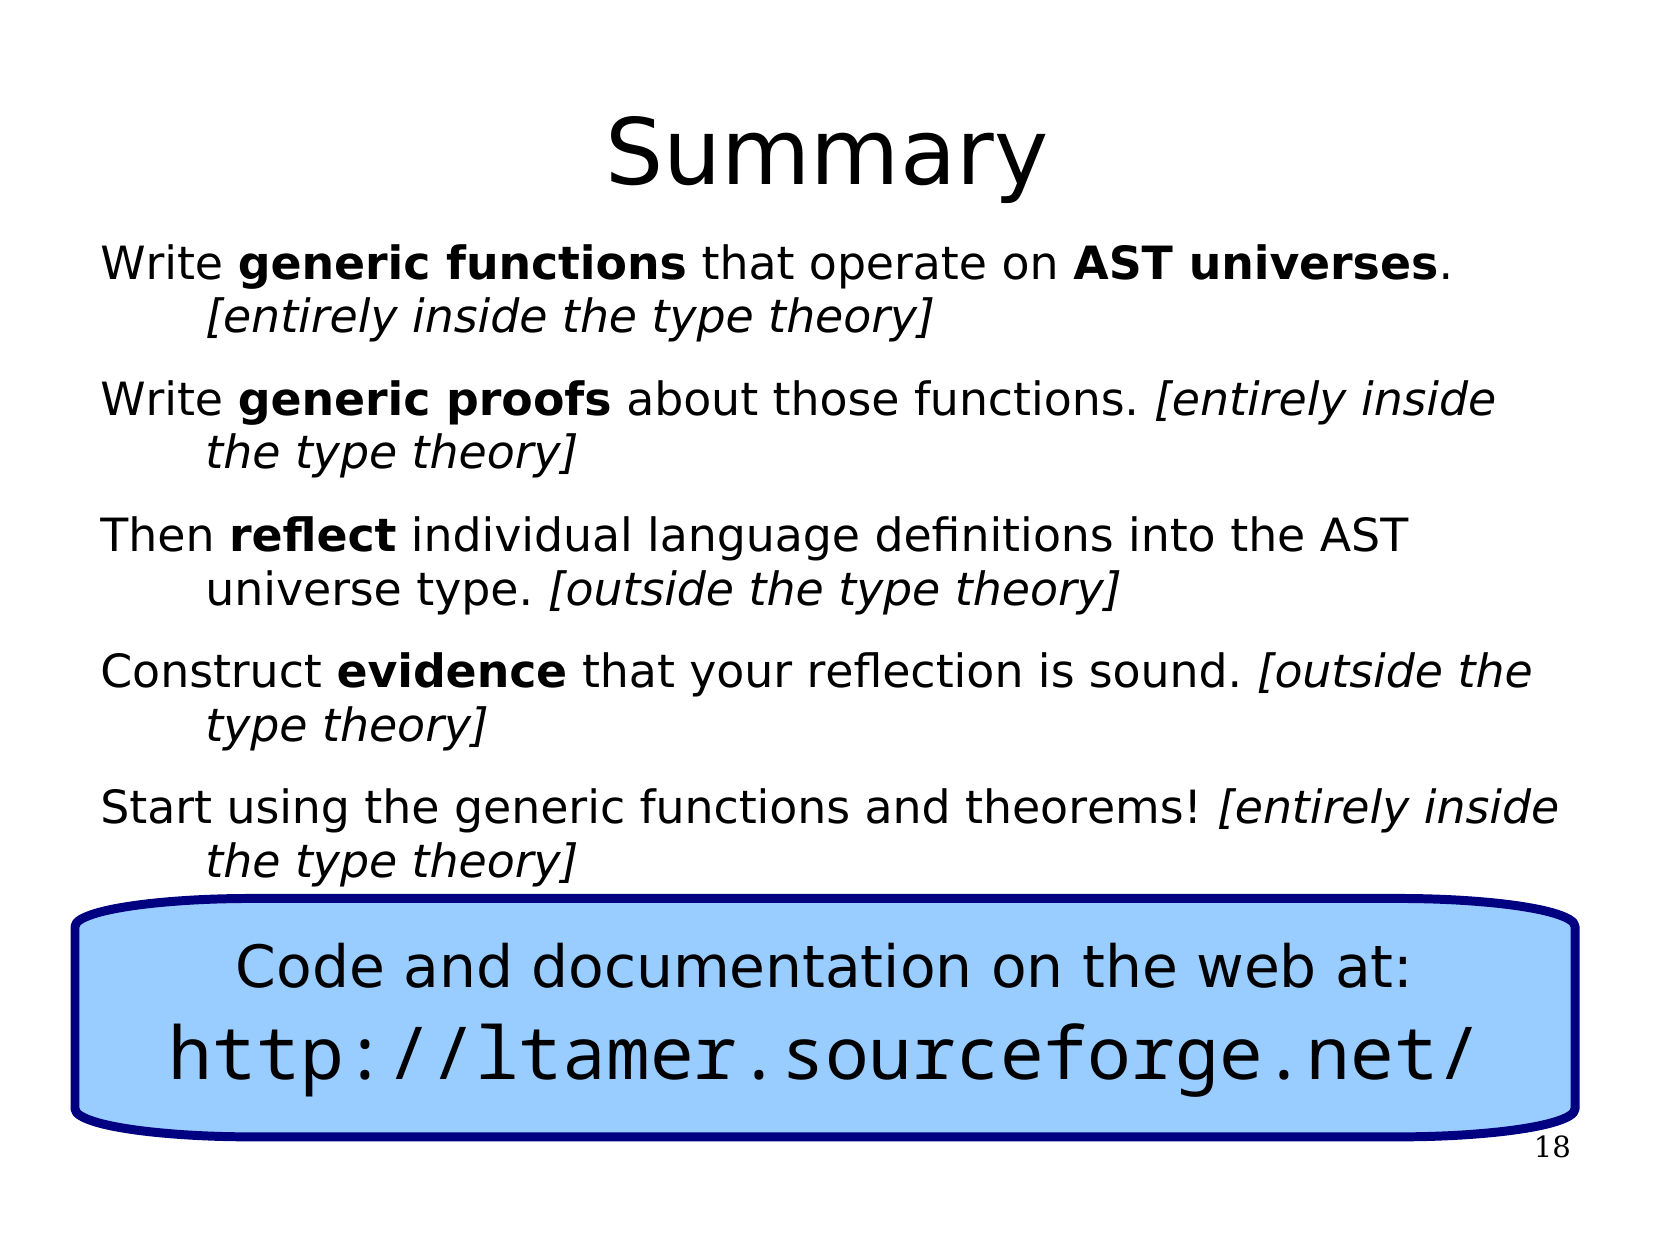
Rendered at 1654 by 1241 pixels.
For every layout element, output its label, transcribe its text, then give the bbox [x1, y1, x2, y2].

title Summary [82, 56, 1571, 237]
list Write generic functions that operate on AST universes. [entirely inside the type theory] Write generic proofs about those functions. [entirely inside the type theory] Then reflect individual language definitions into the AST universe type. [outside the type theory] Construct evidence that your reflection is sound. [outside the type theory] Start using the generic functions and theorems! [entirely inside the type theory] [82, 237, 1571, 919]
text_box Code and documentation on the web at: http://ltamer.sourceforge.net/ [75, 898, 1576, 1137]
